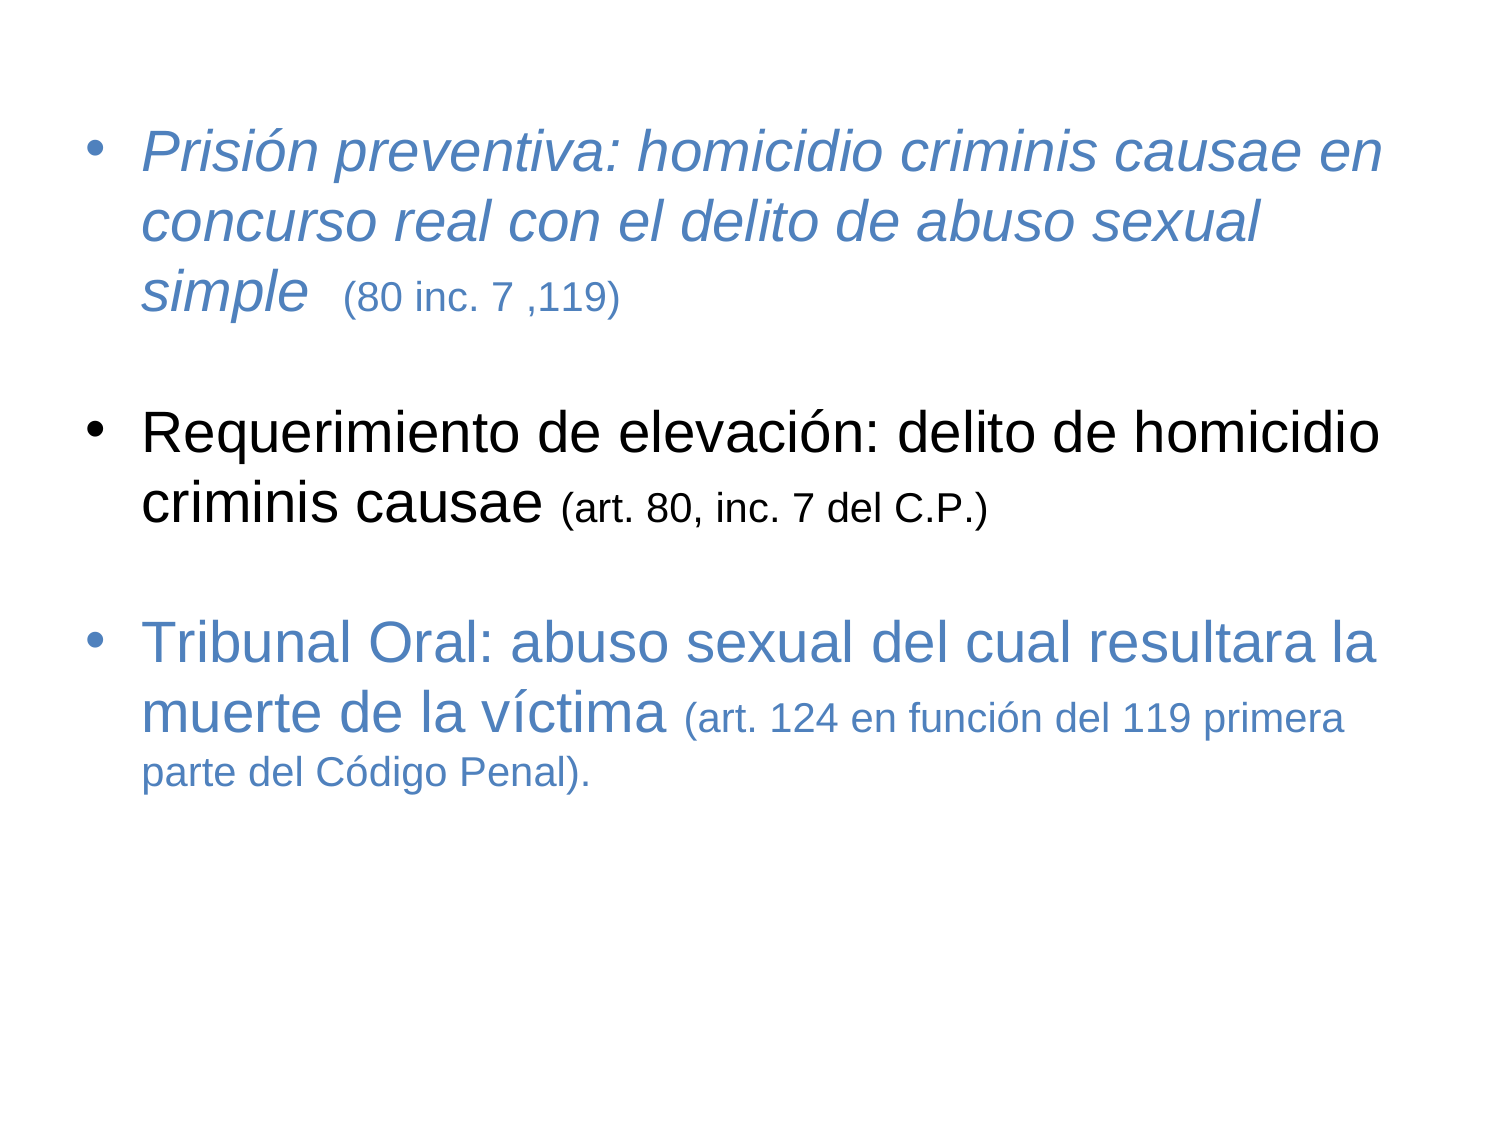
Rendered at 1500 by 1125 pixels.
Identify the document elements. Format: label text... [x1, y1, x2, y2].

list Prisión preventiva: homicidio criminis causae en concurso real con el delito de abuso sexual simple (80 inc. 7 ,119) Requerimiento de elevación: delito de homicidio criminis causae (art. 80, inc. 7 del C.P.) Tribunal Oral: abuso sexual del cual resultara la muerte de la víctima (art. 124 en función del 119 primera parte del Código Penal). [70, 105, 1425, 1005]
